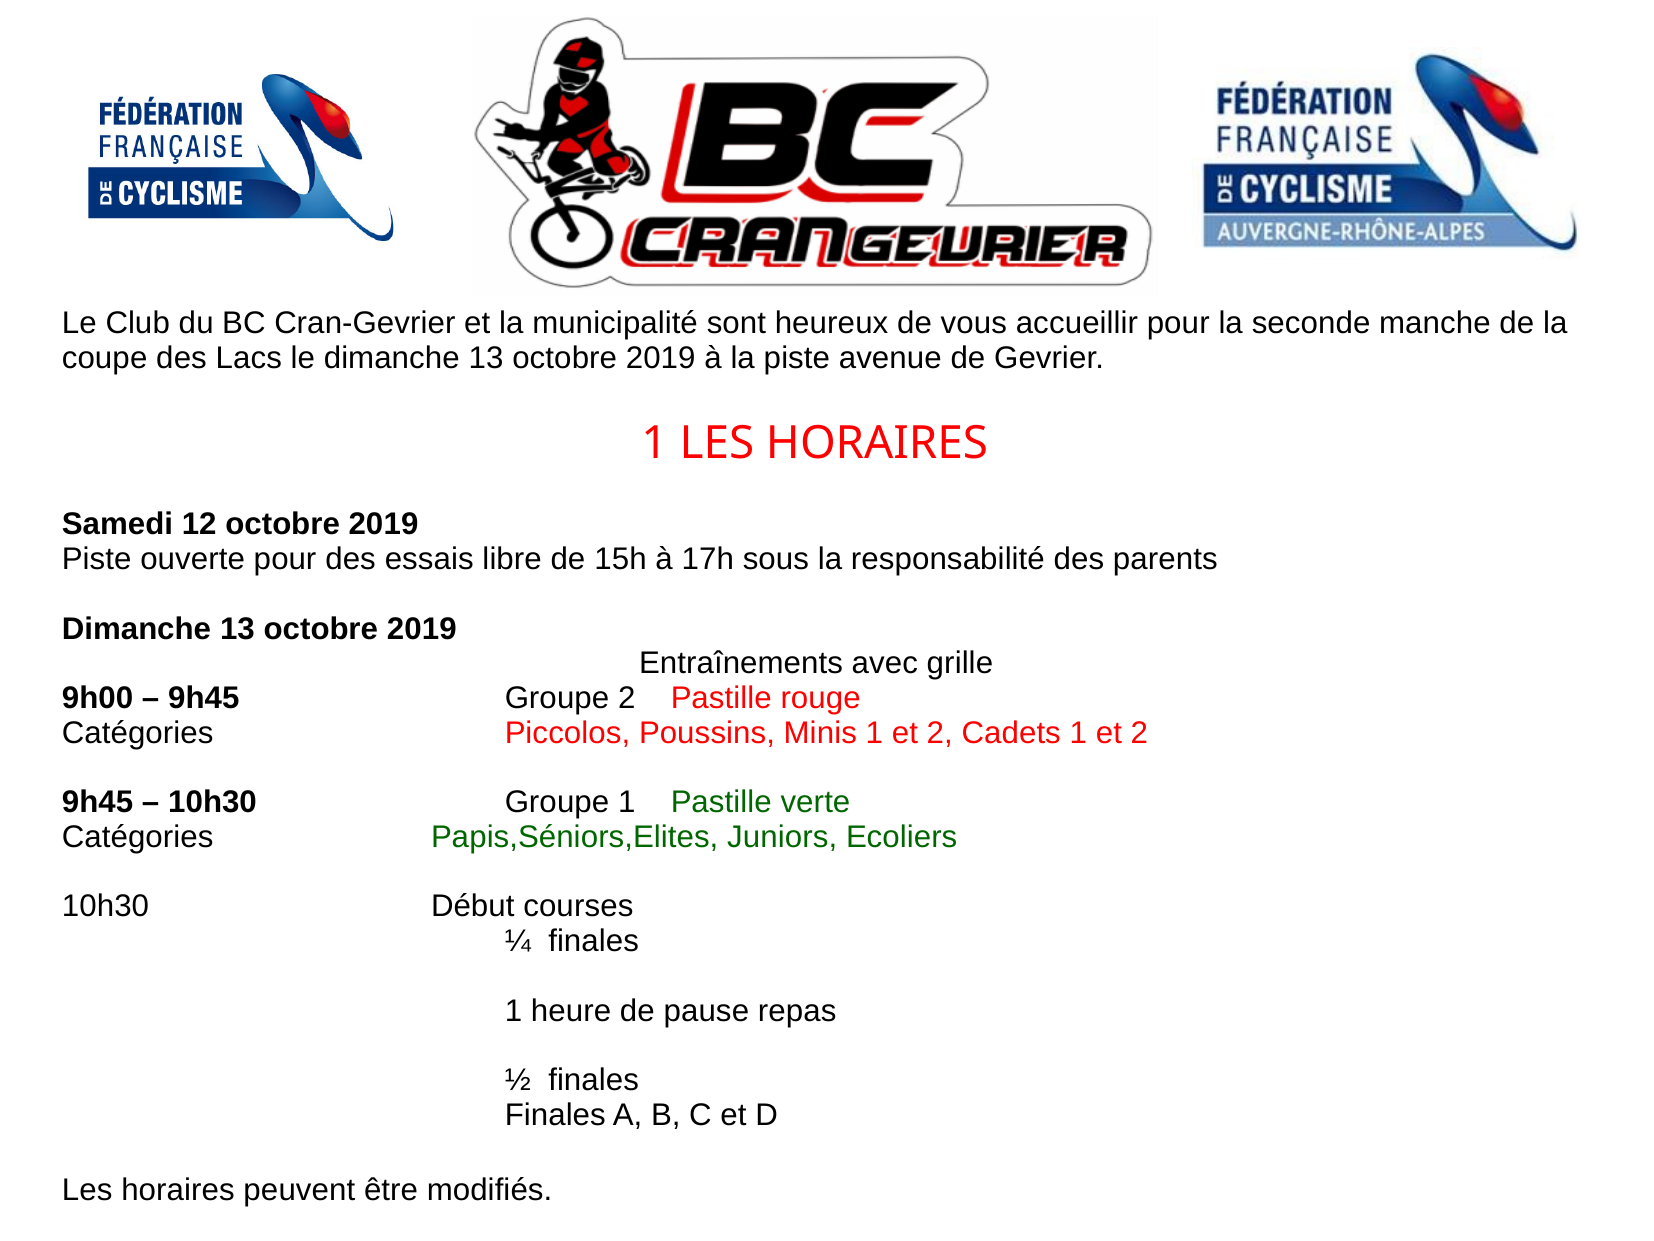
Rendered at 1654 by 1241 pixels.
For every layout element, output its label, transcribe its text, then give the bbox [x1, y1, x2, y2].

picture [1192, 47, 1583, 260]
picture [472, 15, 1158, 296]
text_box Le Club du BC Cran-Gevrier et la municipalité sont heureux de vous accueillir pour la seconde manche de la coupe des Lacs le dimanche 13 octobre 2019 à la piste avenue de Gevrier. 1 LES HORAIRES Samedi 12 octobre 2019 Piste ouverte pour des essais libre de 15h à 17h sous la responsabilité des parents Dimanche 13 octobre 2019 Entraînements avec grille 9h00 – 9h45 Groupe 2 Pastille rouge Catégories Piccolos, Poussins, Minis 1 et 2, Cadets 1 et 2 9h45 – 10h30 Groupe 1 Pastille verte Catégories Papis,Séniors,Elites, Juniors, Ecoliers 10h30 Début courses ¼ finales 1 heure de pause repas ½ finales Finales A, B, C et D Les horaires peuvent être modifiés. [47, 297, 1595, 1241]
picture [35, 25, 437, 272]
